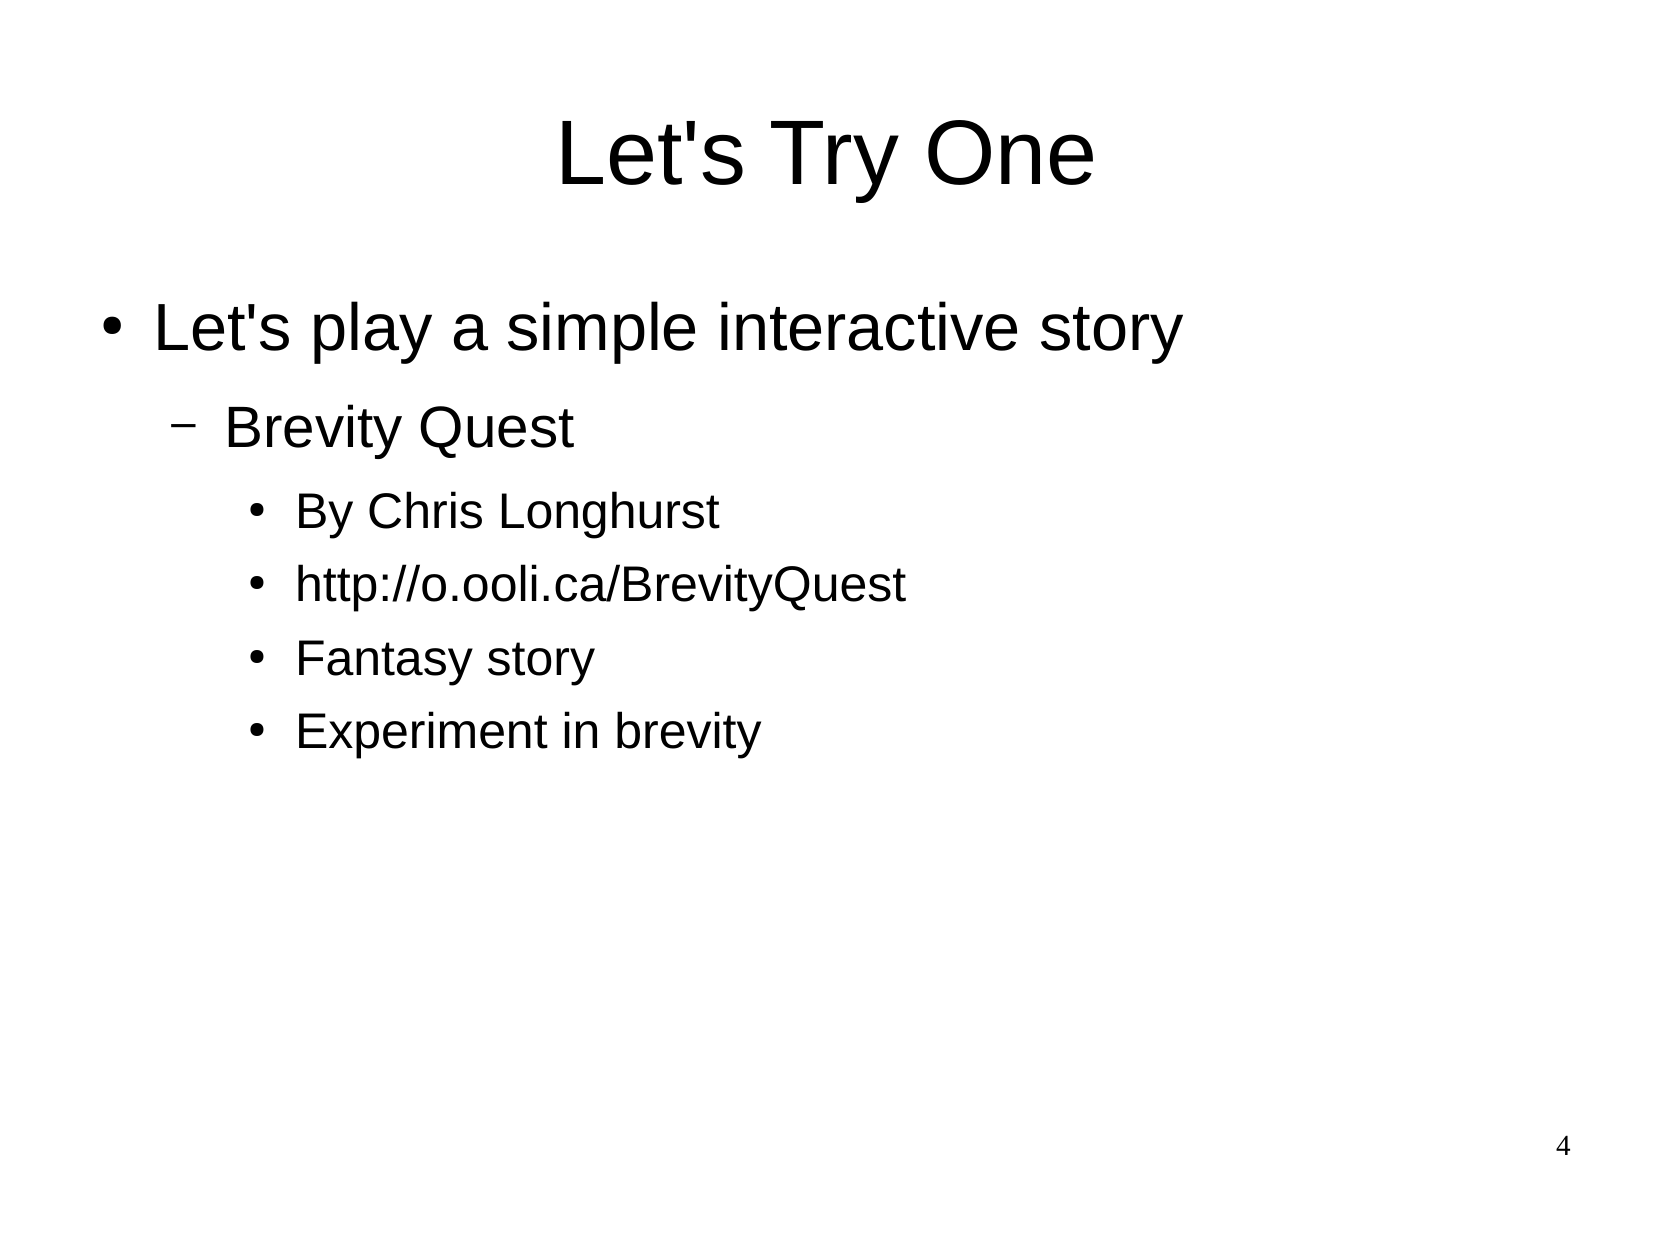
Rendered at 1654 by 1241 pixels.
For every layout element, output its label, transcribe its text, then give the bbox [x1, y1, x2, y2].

title Let's Try One [82, 49, 1571, 257]
list Let's play a simple interactive story Brevity Quest By Chris Longhurst http://o.ooli.ca/BrevityQuest Fantasy story Experiment in brevity [82, 290, 1571, 1109]
